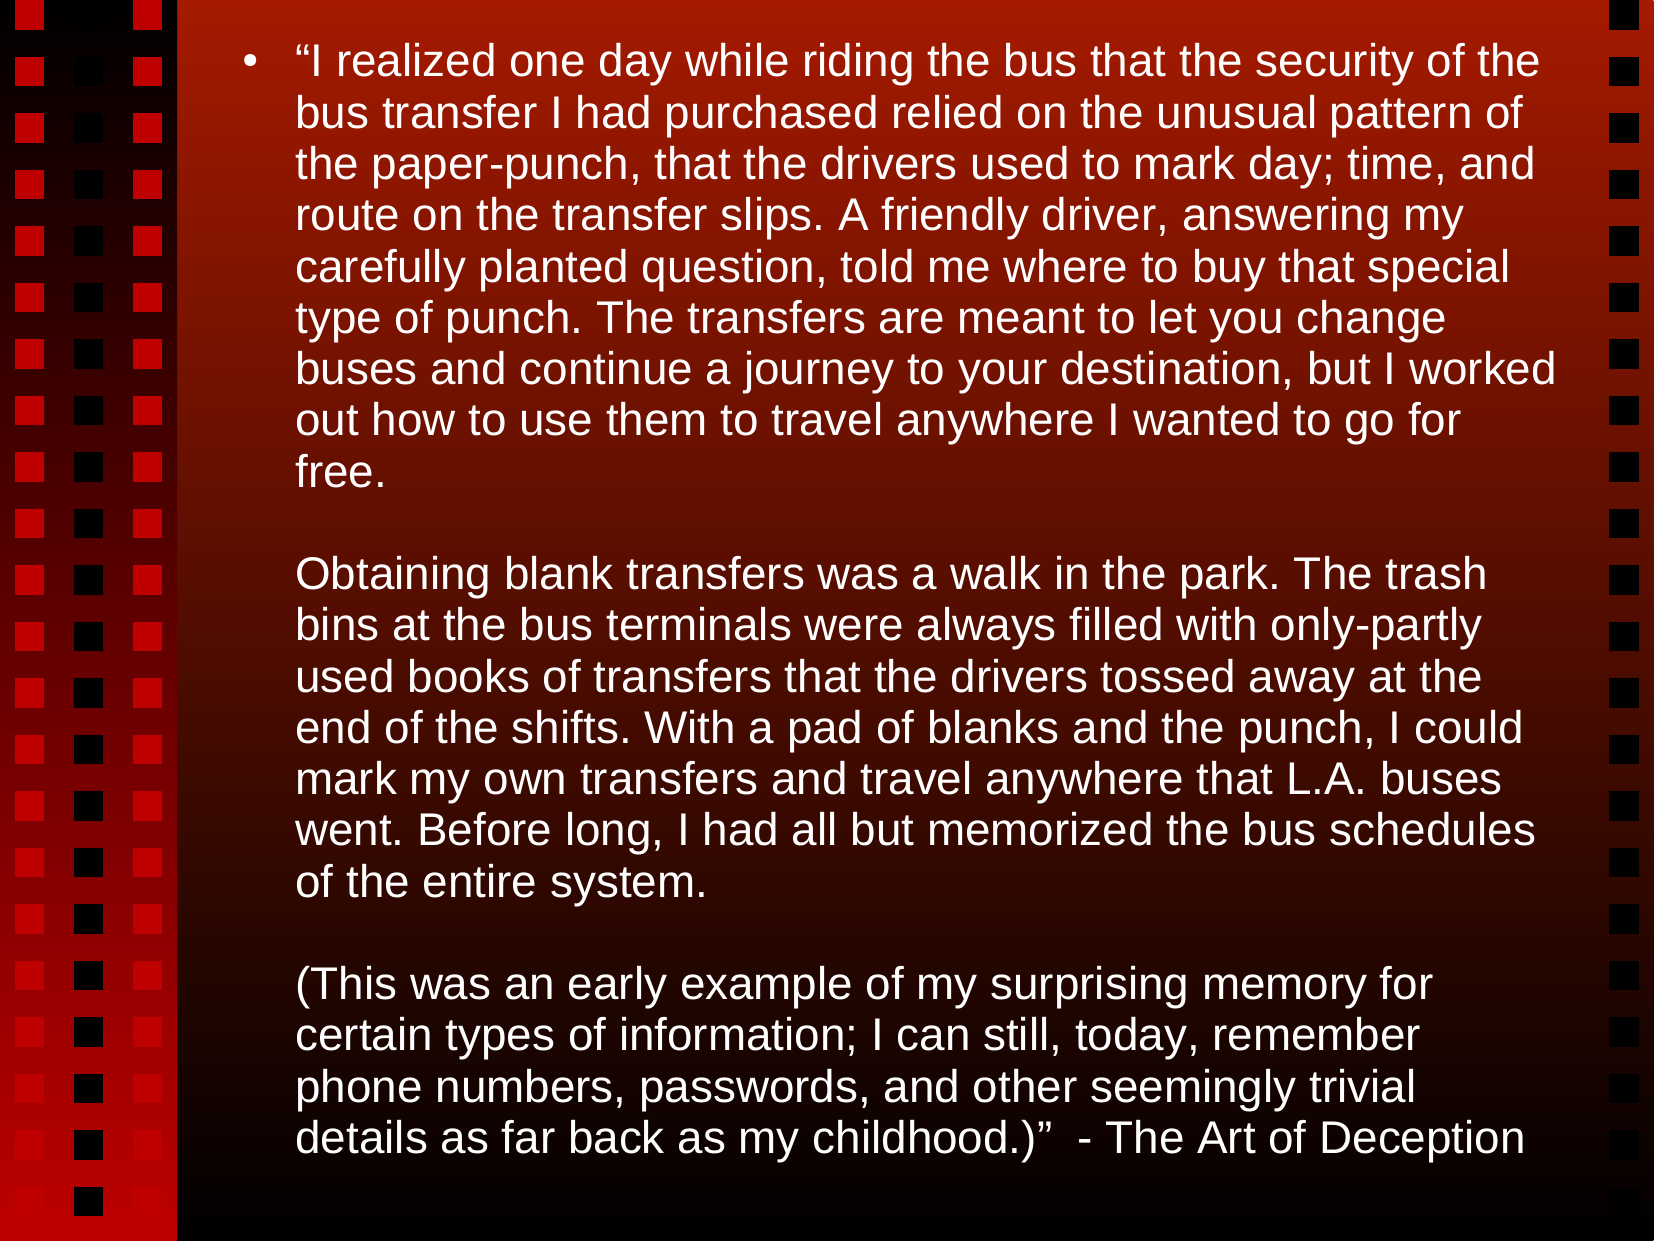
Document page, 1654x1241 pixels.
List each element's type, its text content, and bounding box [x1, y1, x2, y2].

list “I realized one day while riding the bus that the security of the bus transfer I had purchased relied on the unusual pattern of the paper-punch, that the drivers used to mark day; time, and route on the transfer slips. A friendly driver, answering my carefully planted question, told me where to buy that special type of punch. The transfers are meant to let you change buses and continue a journey to your destination, but I worked out how to use them to travel anywhere I wanted to go for free. Obtaining blank transfers was a walk in the park. The trash bins at the bus terminals were always filled with only-partly used books of transfers that the drivers tossed away at the end of the shifts. With a pad of blanks and the punch, I could mark my own transfers and travel anywhere that L.A. buses went. Before long, I had all but memorized the bus schedules of the entire system. (This was an early example of my surprising memory for certain types of information; I can still, today, remember phone numbers, passwords, and other seemingly trivial details as far back as my childhood.)” - The Art of Deception [224, 35, 1560, 1164]
